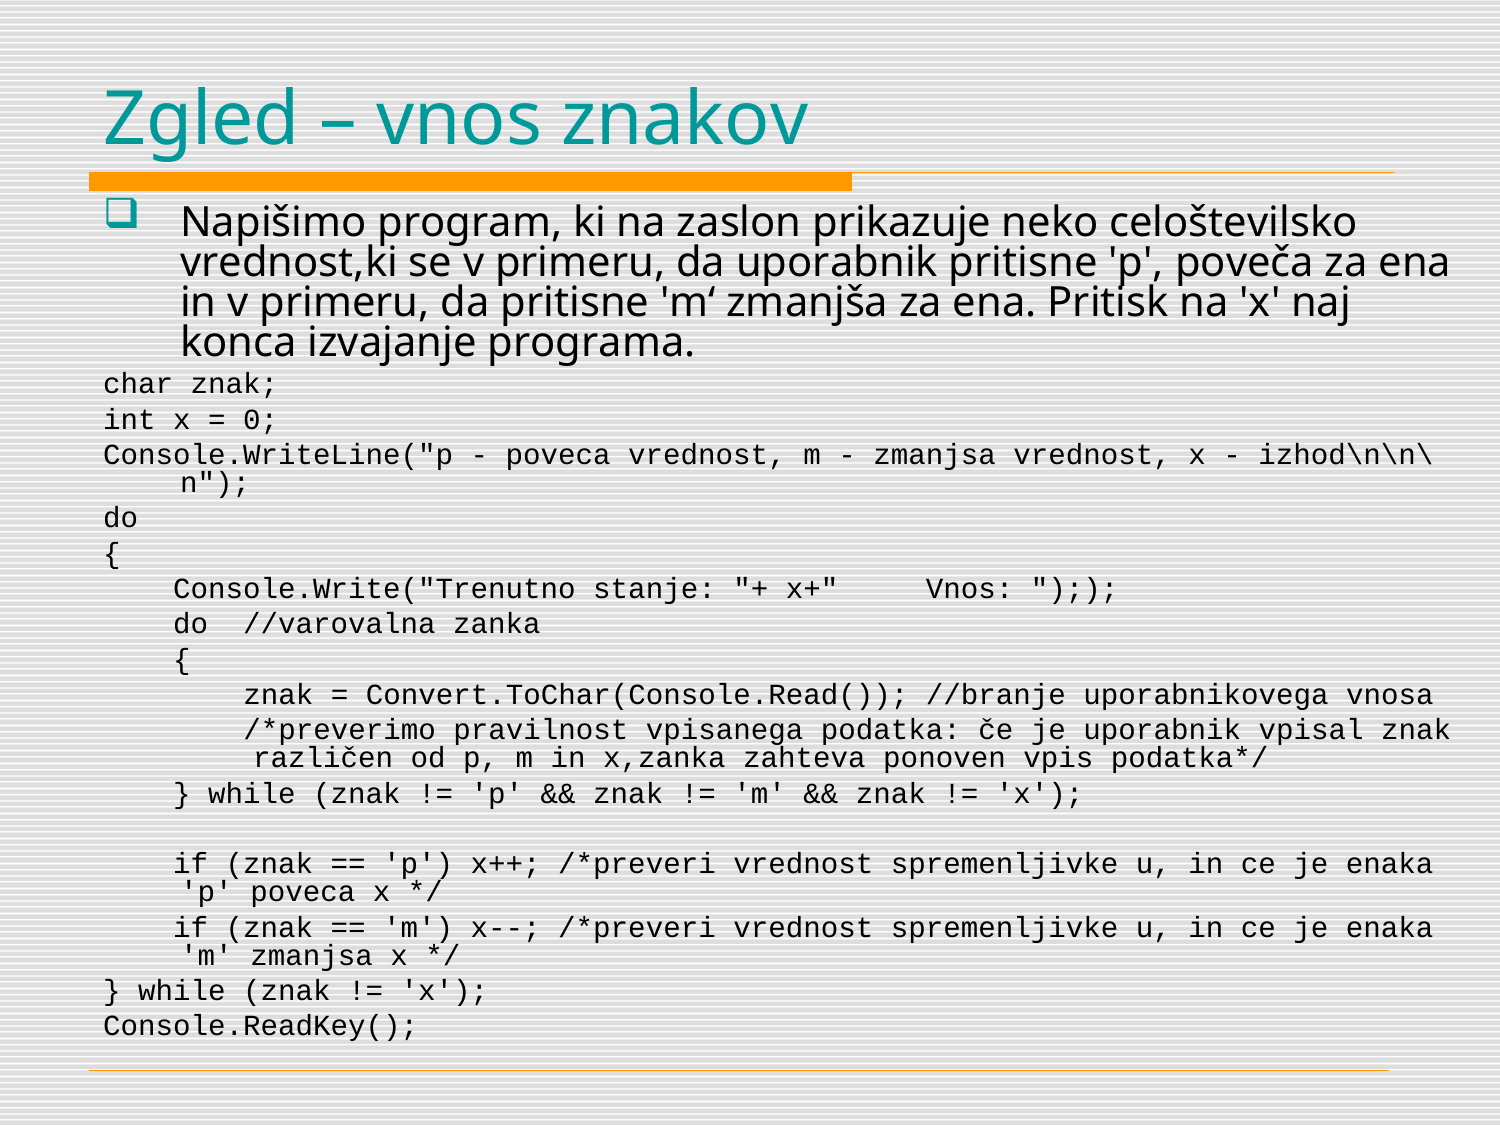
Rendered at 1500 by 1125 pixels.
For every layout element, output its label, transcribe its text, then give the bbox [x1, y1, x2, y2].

picture [0, 0, 1500, 1125]
list Napišimo program, ki na zaslon prikazuje neko celoštevilsko vrednost,ki se v primeru, da uporabnik pritisne 'p', poveča za ena in v primeru, da pritisne 'm‘ zmanjša za ena. Pritisk na 'x' naj konca izvajanje programa. char znak; int x = 0; Console.WriteLine("p - poveca vrednost, m - zmanjsa vrednost, x - izhod\n\n\n"); do { Console.Write("Trenutno stanje: "+ x+" Vnos: ");); do //varovalna zanka { znak = Convert.ToChar(Console.Read()); //branje uporabnikovega vnosa /*preverimo pravilnost vpisanega podatka: če je uporabnik vpisal znak različen od p, m in x,zanka zahteva ponoven vpis podatka*/ } while (znak != 'p' && znak != 'm' && znak != 'x'); if (znak == 'p') x++; /*preveri vrednost spremenljivke u, in ce je enaka 'p' poveca x */ if (znak == 'm') x--; /*preveri vrednost spremenljivke u, in ce je enaka 'm' zmanjsa x */ } while (znak != 'x'); Console.ReadKey(); [88, 196, 1483, 1059]
title Zgled – vnos znakov [88, 54, 1401, 167]
